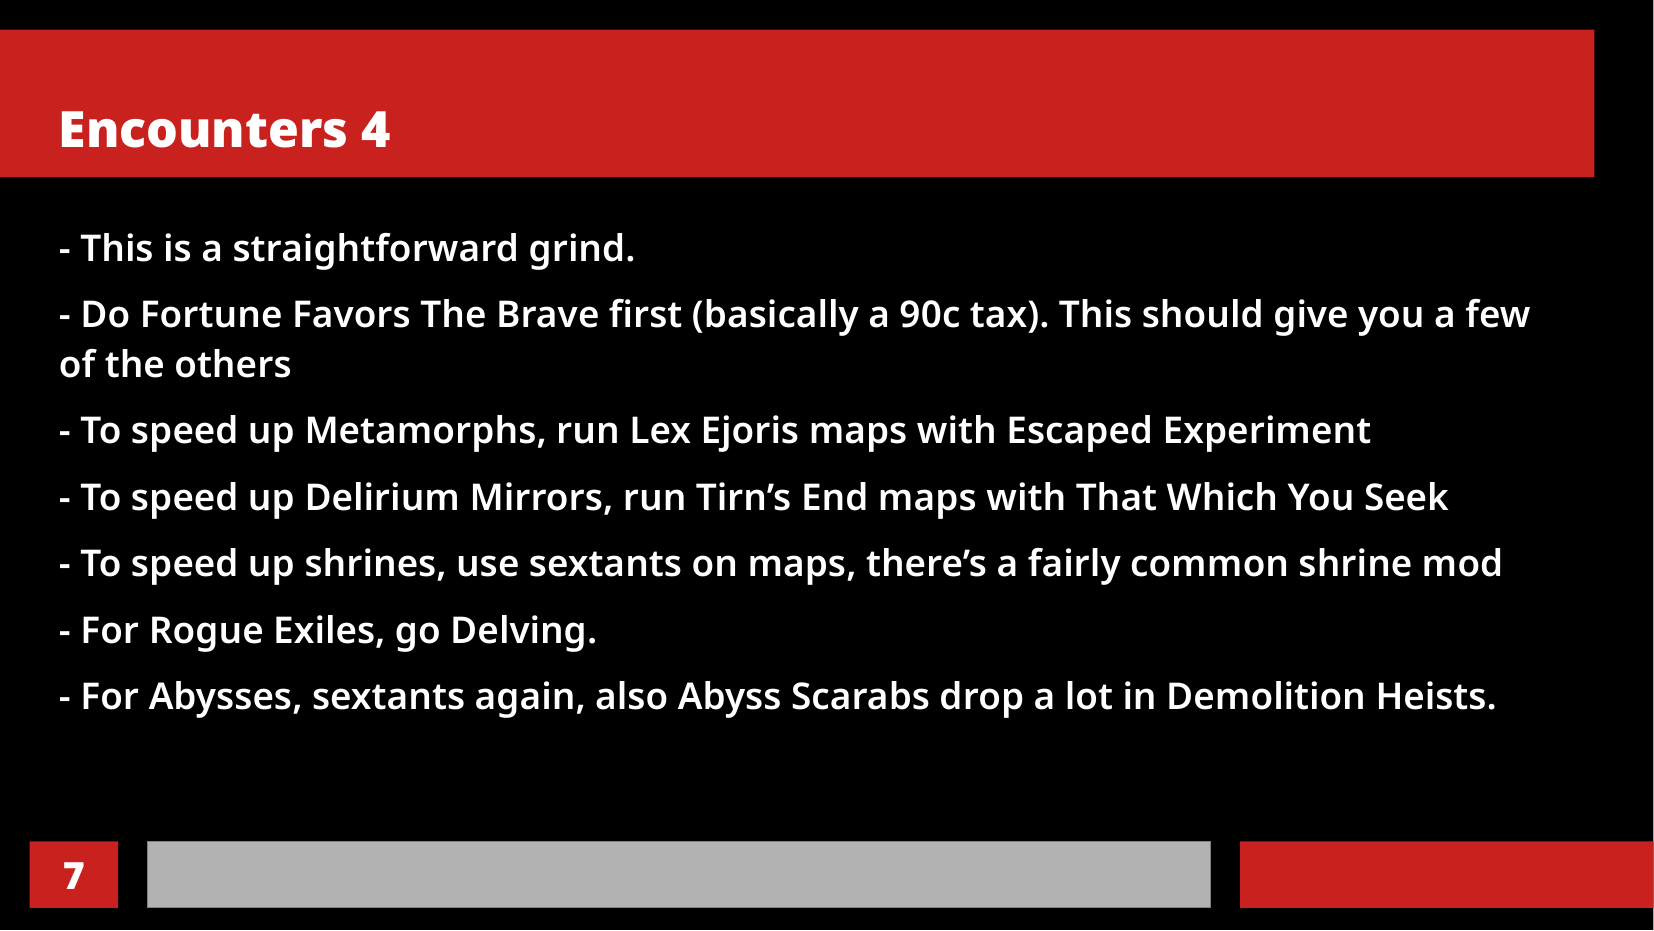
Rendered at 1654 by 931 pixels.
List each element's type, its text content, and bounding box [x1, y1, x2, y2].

list - This is a straightforward grind. - Do Fortune Favors The Brave first (basically a 90c tax). This should give you a few of the others - To speed up Metamorphs, run Lex Ejoris maps with Escaped Experiment - To speed up Delirium Mirrors, run Tirn’s End maps with That Which You Seek - To speed up shrines, use sextants on maps, there’s a fairly common shrine mod - For Rogue Exiles, go Delving. - For Abysses, sextants again, also Abyss Scarabs drop a lot in Demolition Heists. [59, 221, 1565, 798]
title Encounters 4 [59, 44, 1595, 163]
